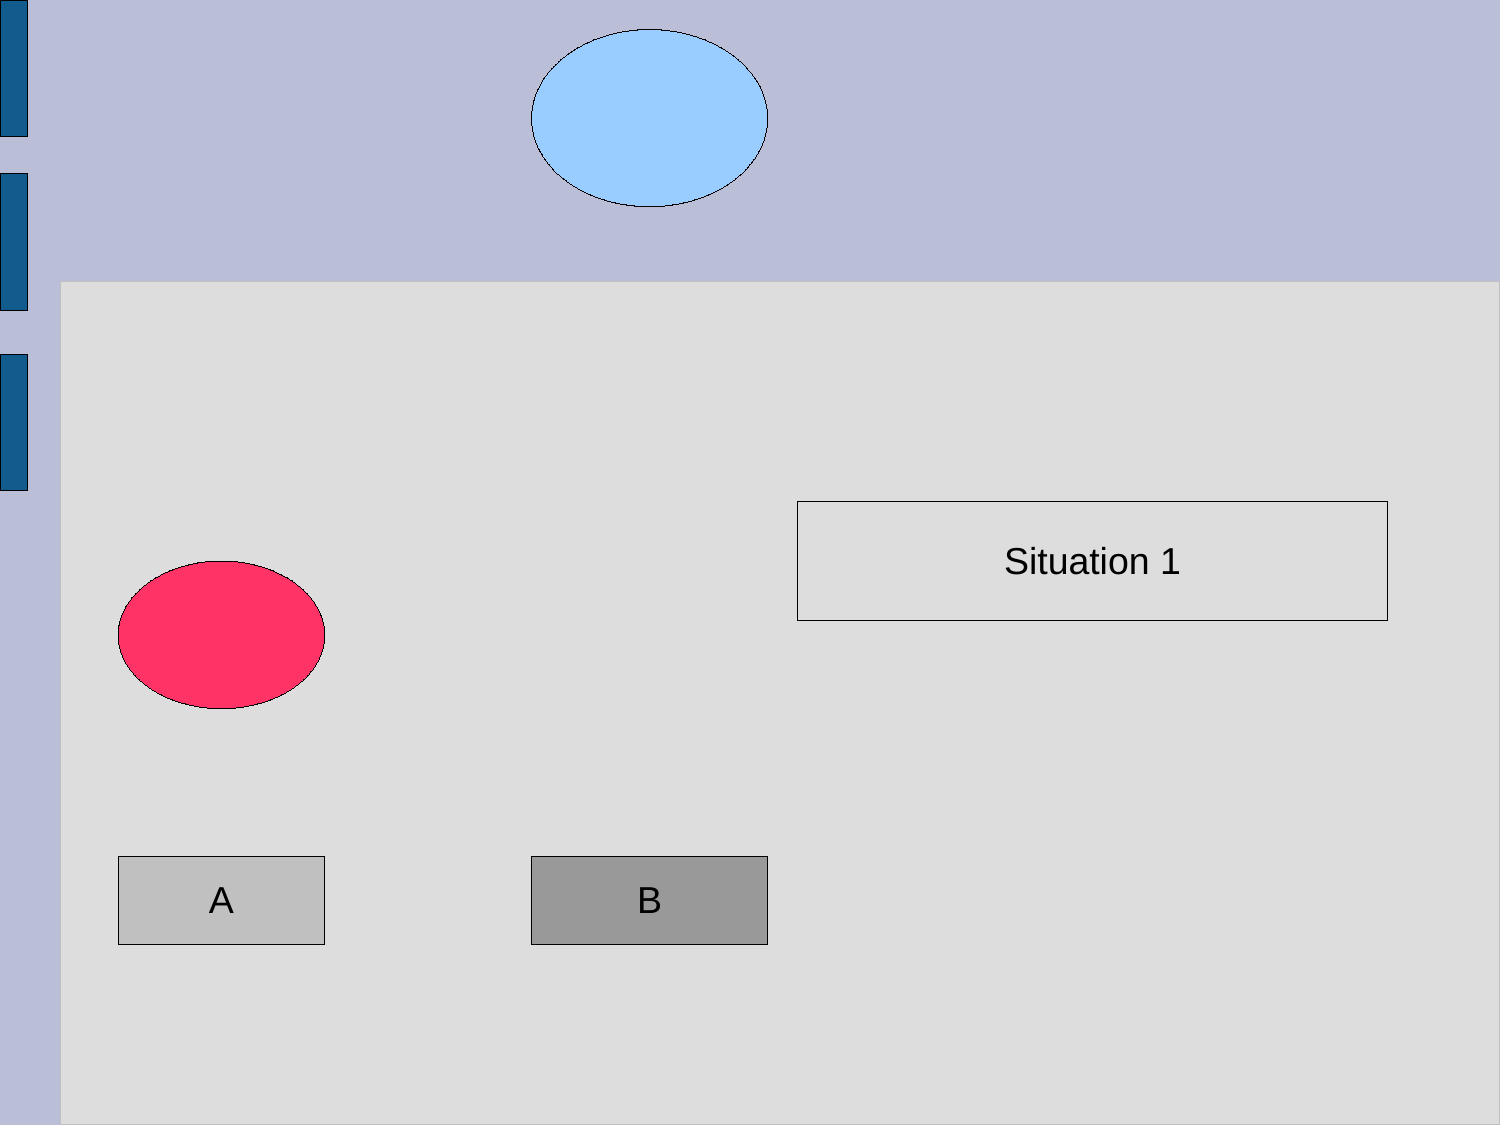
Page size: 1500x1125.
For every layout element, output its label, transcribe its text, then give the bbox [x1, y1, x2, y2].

text_box [531, 29, 768, 207]
text_box Situation 1 [797, 501, 1388, 621]
text_box A [118, 856, 325, 945]
text_box B [531, 856, 768, 945]
text_box [118, 561, 325, 709]
